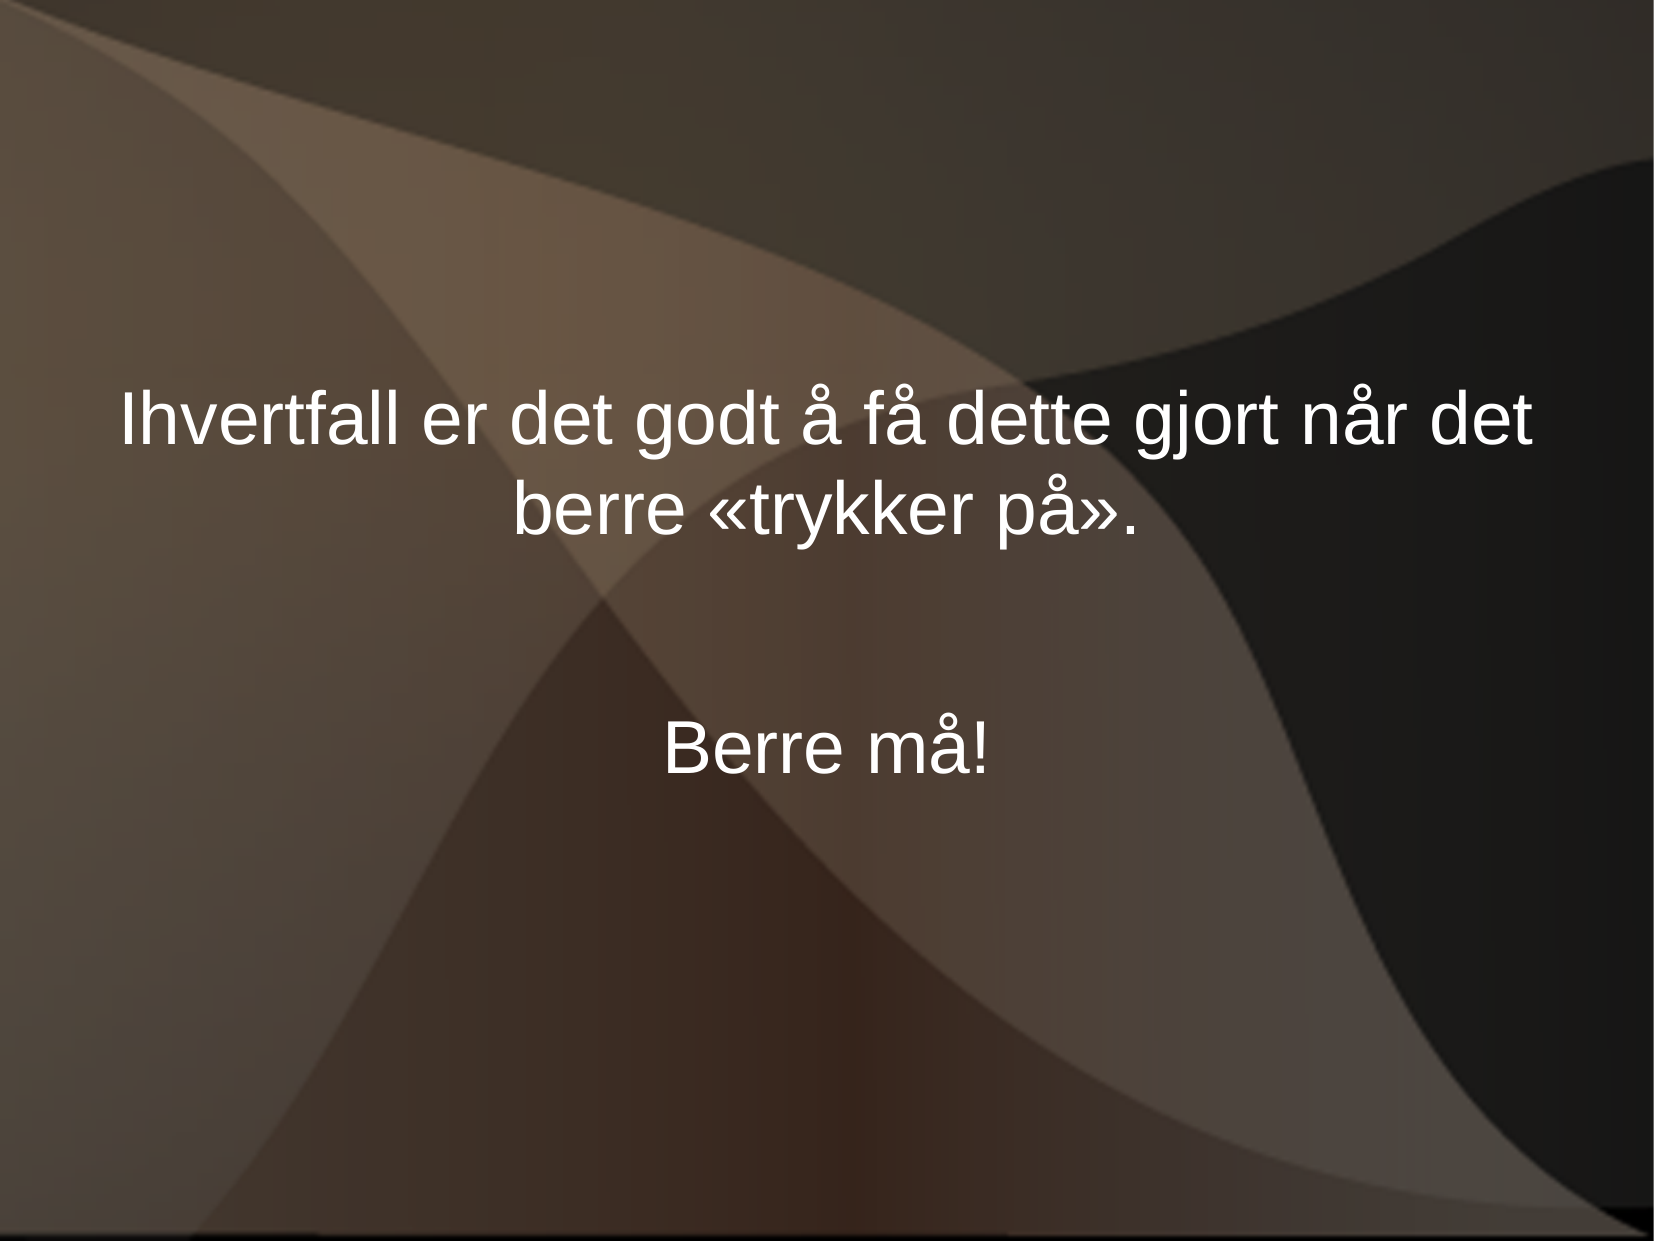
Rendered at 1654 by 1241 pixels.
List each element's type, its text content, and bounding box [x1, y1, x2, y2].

subtitle Ihvertfall er det godt å få dette gjort når det berre «trykker på». Berre må! [82, 49, 1571, 1109]
